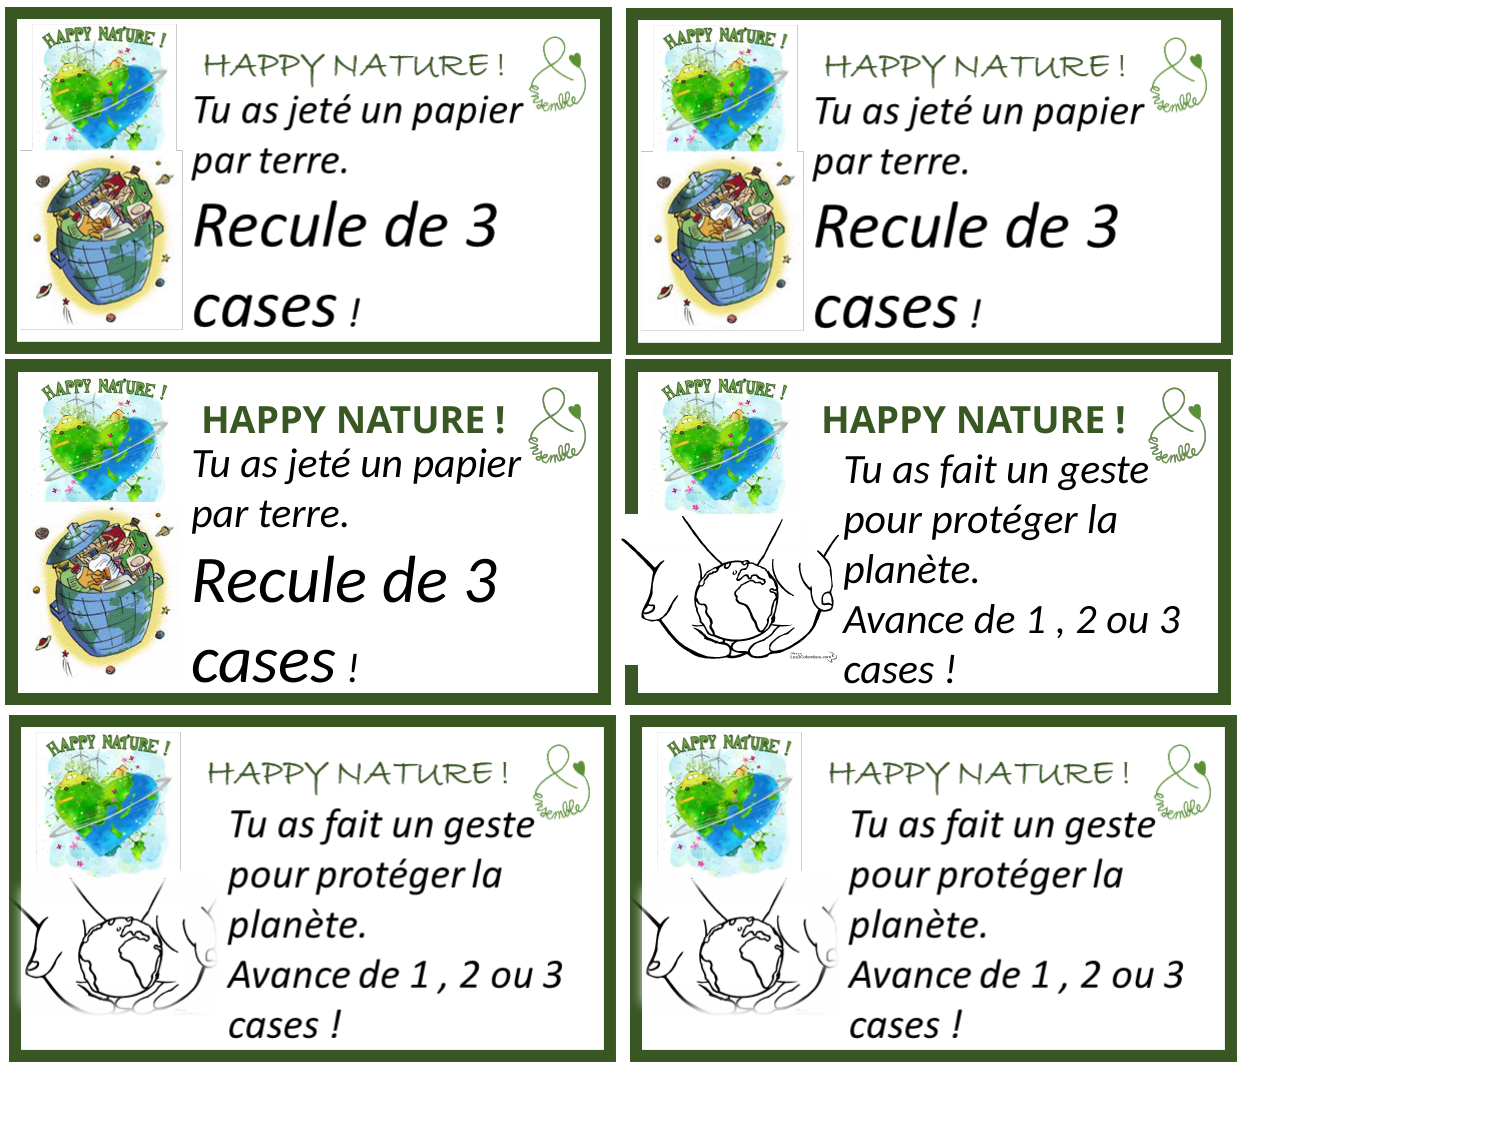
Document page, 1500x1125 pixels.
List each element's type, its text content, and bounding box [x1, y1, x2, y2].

text_box Tu as fait un geste pour protéger la planète. Avance de 1 , 2 ou 3 cases ! [828, 434, 1256, 699]
picture [621, 372, 1219, 665]
picture [626, 8, 1233, 386]
picture [5, 8, 612, 682]
text_box HAPPY NATURE ! [806, 388, 1137, 448]
picture [5, 715, 1262, 1074]
text_box Tu as jeté un papier par terre. Recule de 3 cases ! [176, 428, 548, 703]
text_box HAPPY NATURE ! [186, 388, 517, 428]
